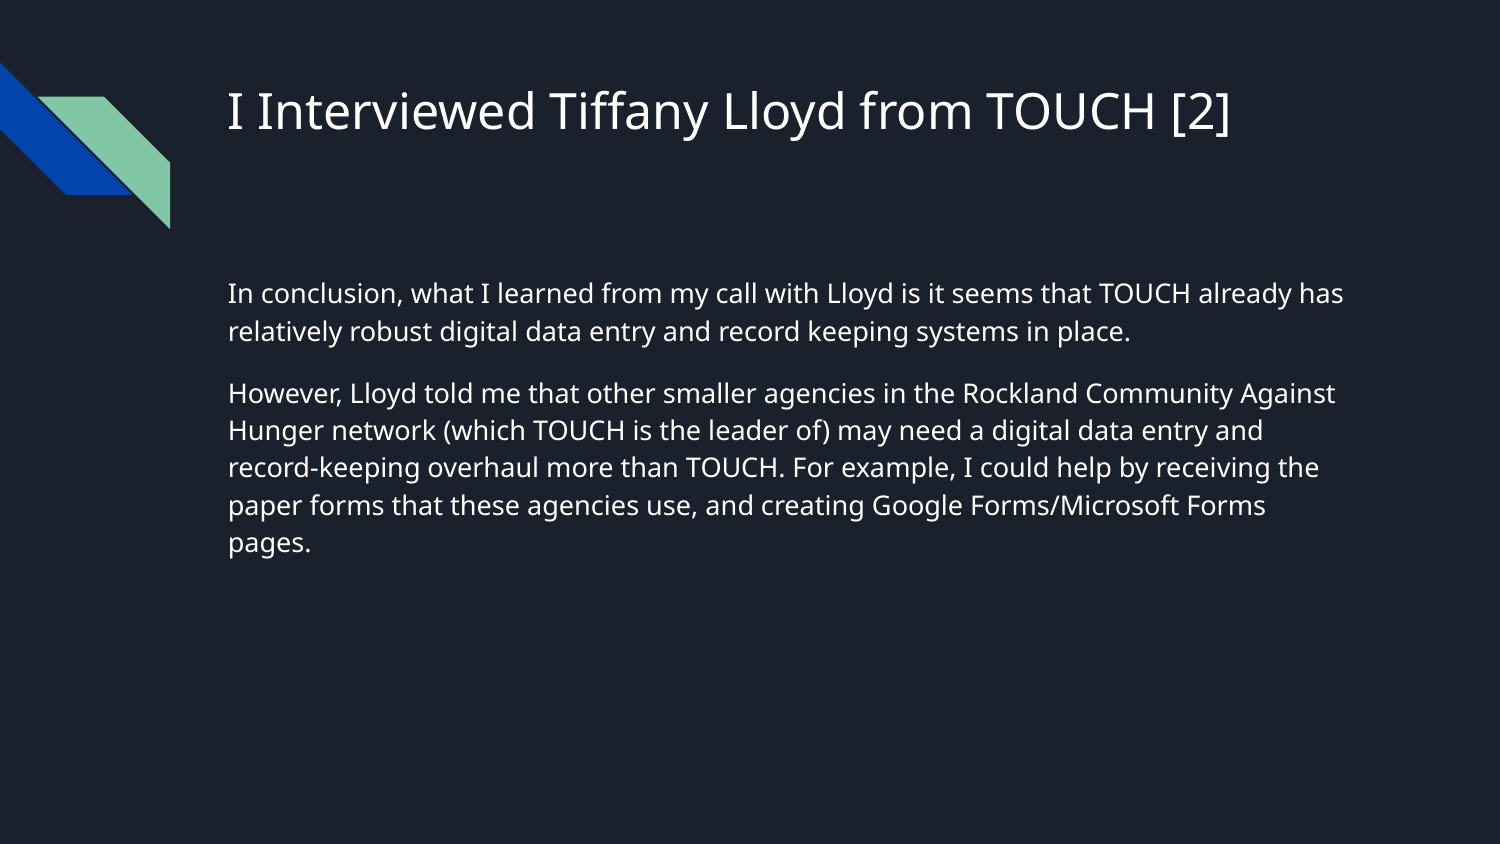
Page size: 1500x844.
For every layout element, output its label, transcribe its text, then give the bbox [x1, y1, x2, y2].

title I Interviewed Tiffany Lloyd from TOUCH [2] [212, 64, 1368, 215]
list In conclusion, what I learned from my call with Lloyd is it seems that TOUCH already has relatively robust digital data entry and record keeping systems in place. However, Lloyd told me that other smaller agencies in the Rockland Community Against Hunger network (which TOUCH is the leader of) may need a digital data entry and record-keeping overhaul more than TOUCH. For example, I could help by receiving the paper forms that these agencies use, and creating Google Forms/Microsoft Forms pages. [212, 257, 1368, 784]
